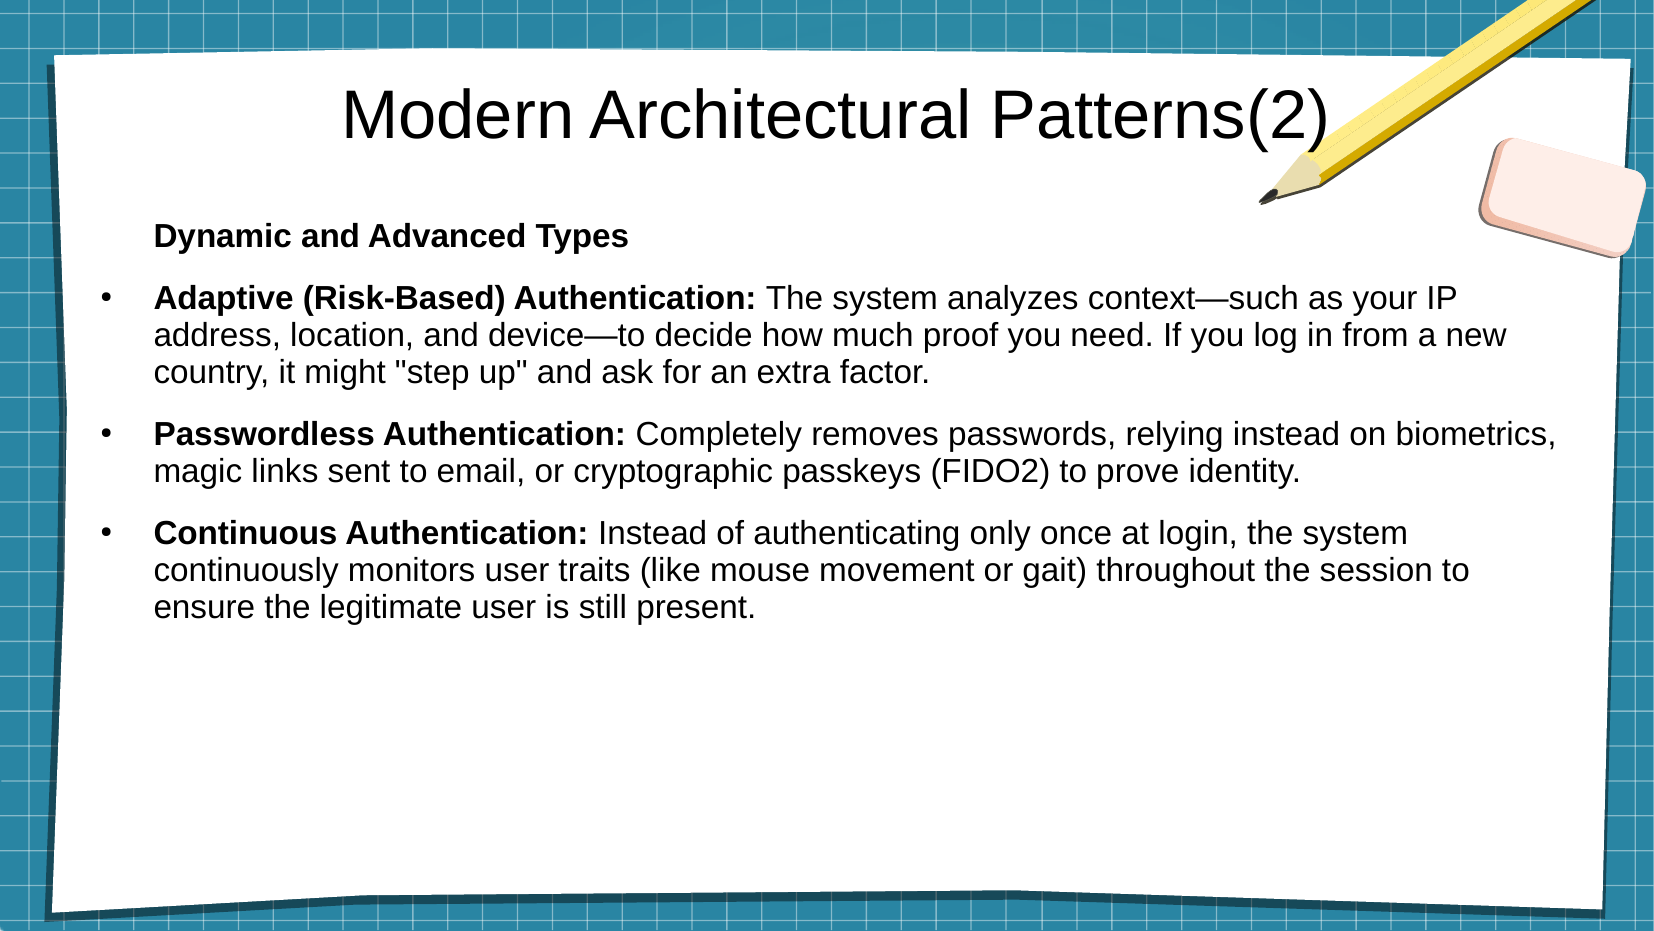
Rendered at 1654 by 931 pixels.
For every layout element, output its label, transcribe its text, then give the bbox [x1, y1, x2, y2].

title Modern Architectural Patterns(2) [82, 37, 1571, 193]
list Dynamic and Advanced Types Adaptive (Risk-Based) Authentication: The system analyzes context—such as your IP address, location, and device—to decide how much proof you need. If you log in from a new country, it might "step up" and ask for an extra factor. Passwordless Authentication: Completely removes passwords, relying instead on biometrics, magic links sent to email, or cryptographic passkeys (FIDO2) to prove identity. Continuous Authentication: Instead of authenticating only once at login, the system continuously monitors user traits (like mouse movement or gait) throughout the session to ensure the legitimate user is still present. [82, 217, 1571, 758]
